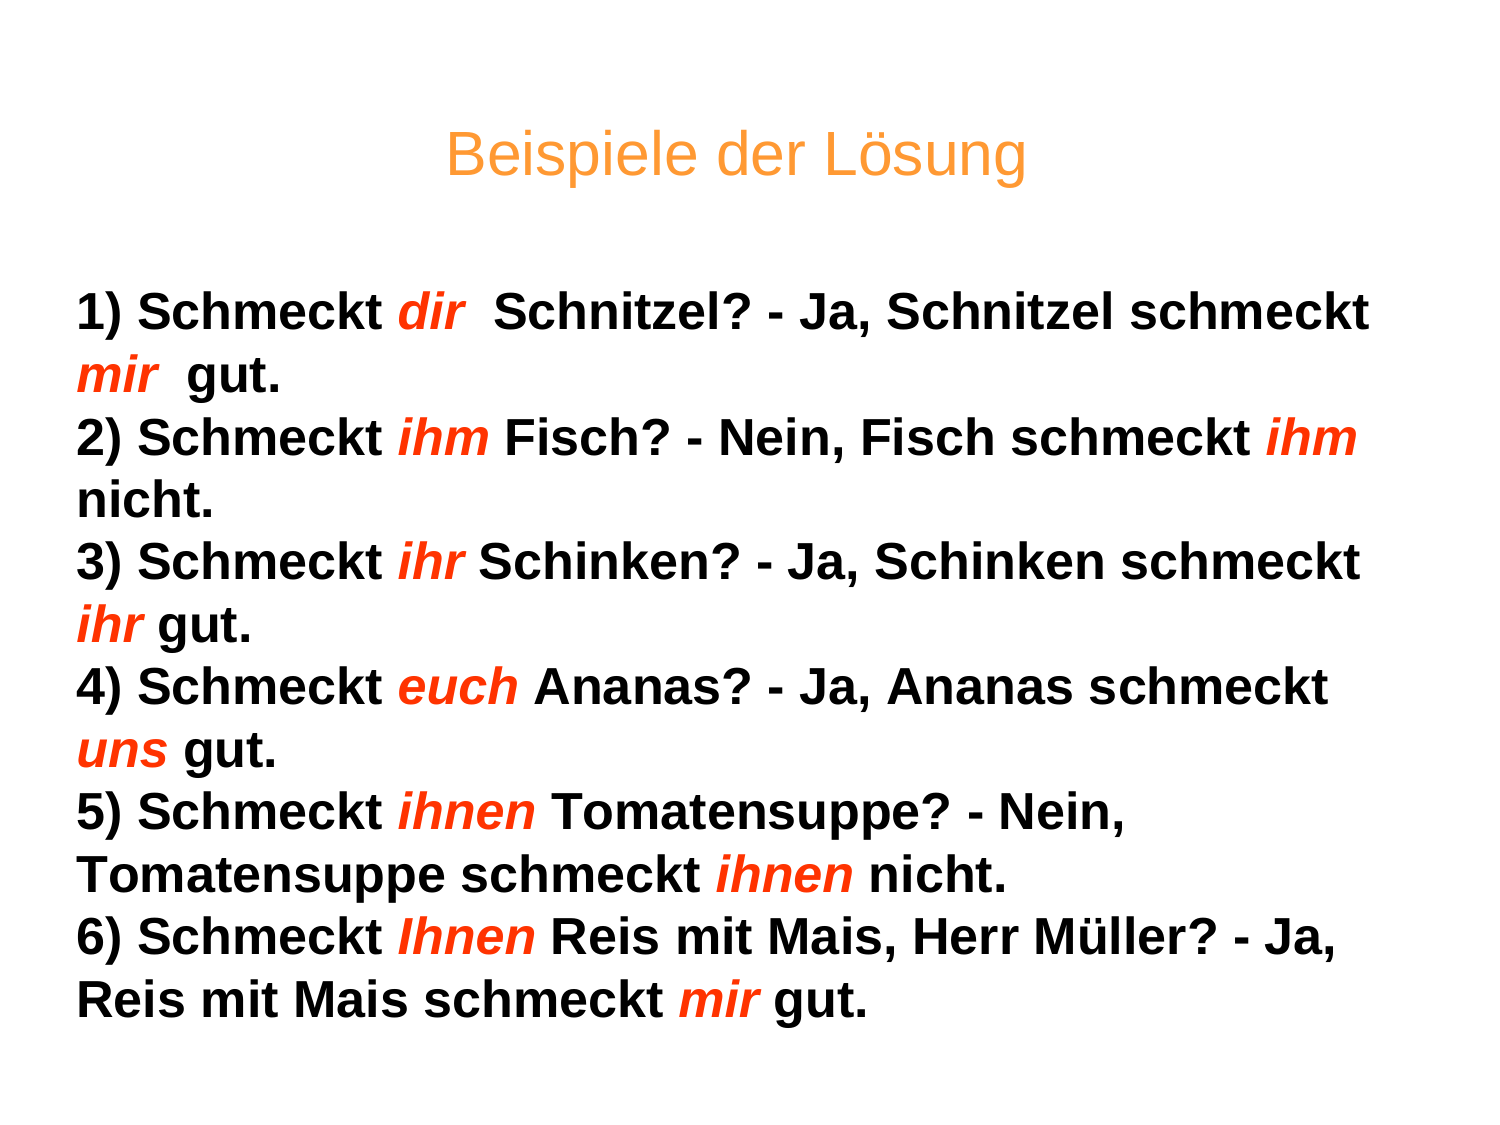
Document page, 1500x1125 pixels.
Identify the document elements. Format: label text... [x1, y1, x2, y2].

text_box 1) Schmeckt dir Schnitzel? - Ja, Schnitzel schmeckt mir gut. 2) Schmeckt ihm Fisch? - Nein, Fisch schmeckt ihm nicht. 3) Schmeckt ihr Schinken? - Ja, Schinken schmeckt ihr gut. 4) Schmeckt euch Ananas? - Ja, Ananas schmeckt uns gut. 5) Schmeckt ihnen Tomatensuppe? - Nein, Tomatensuppe schmeckt ihnen nicht. 6) Schmeckt Ihnen Reis mit Mais, Herr Müller? - Ja, Reis mit Mais schmeckt mir gut. [61, 270, 1400, 1098]
title Beispiele der Lösung [75, 45, 1426, 233]
